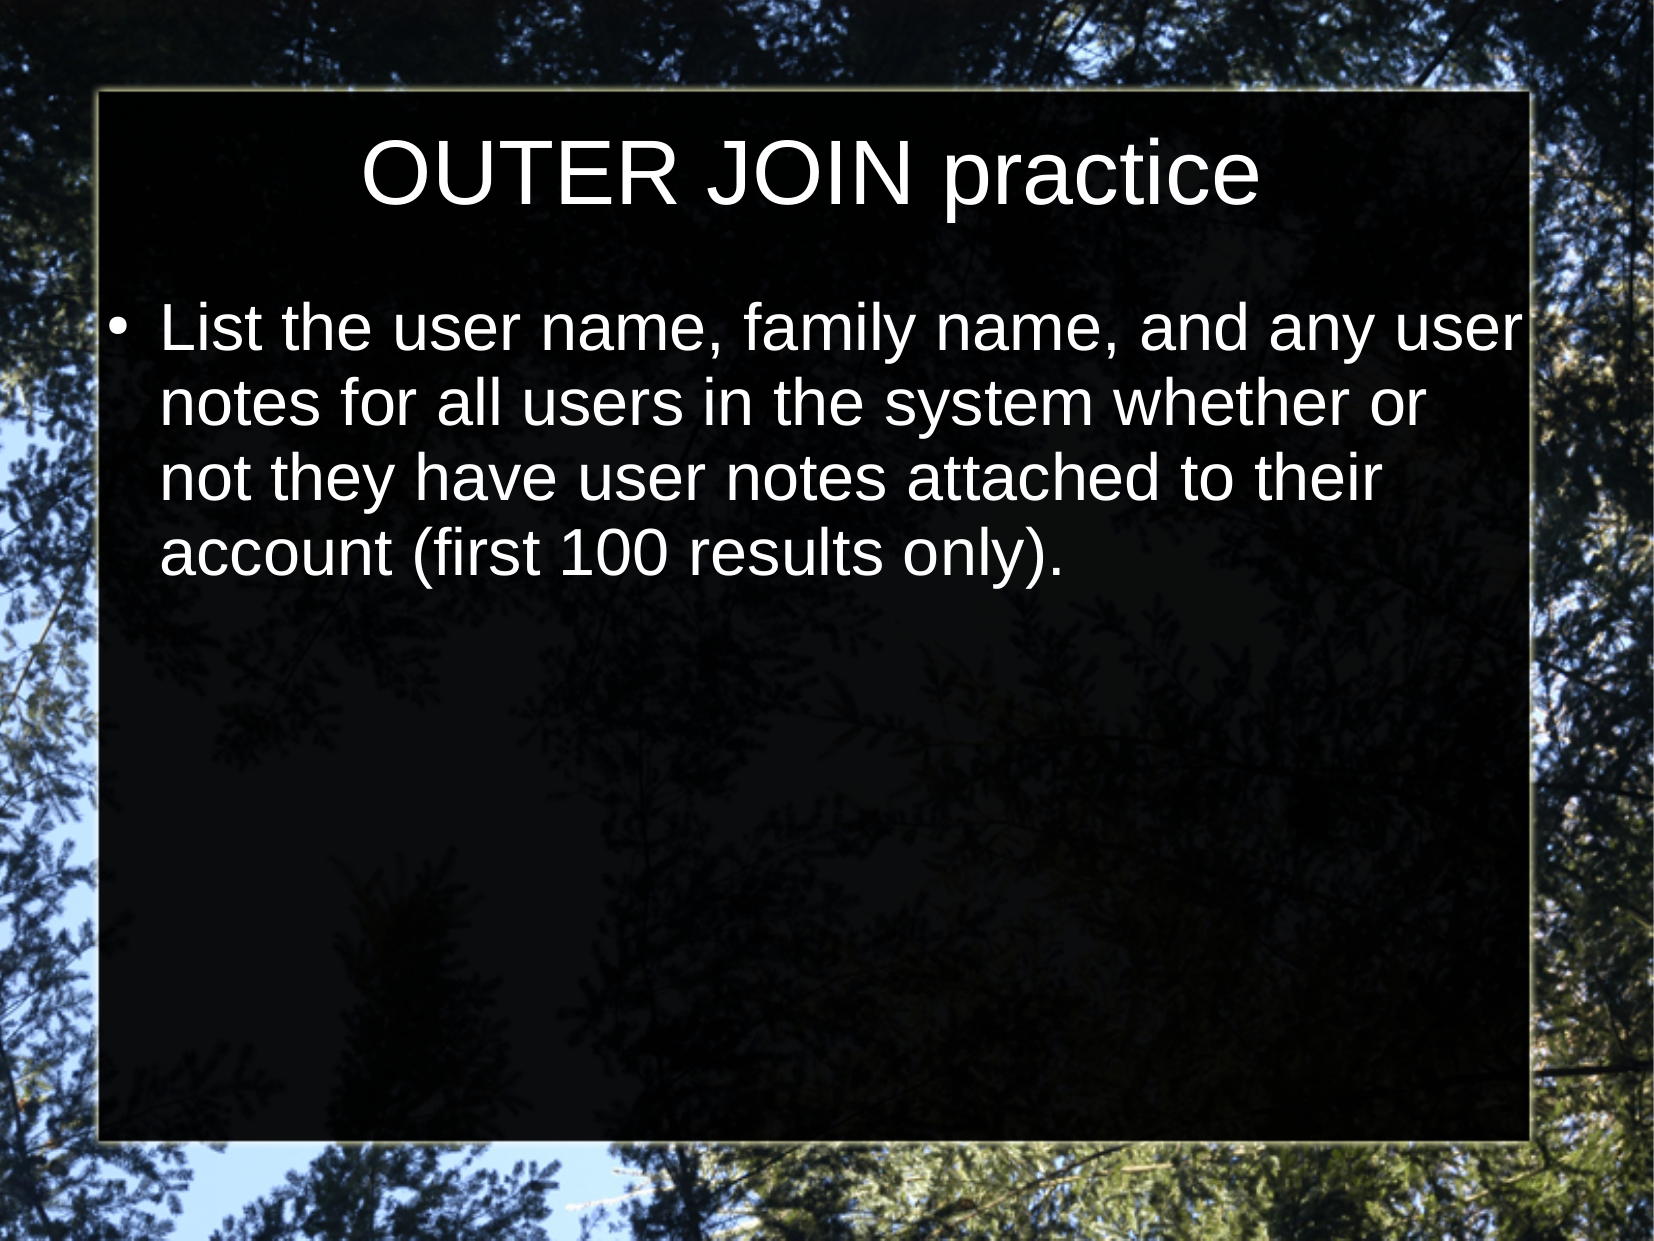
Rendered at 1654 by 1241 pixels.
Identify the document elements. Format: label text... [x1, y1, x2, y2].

picture [0, 0, 1654, 1241]
title OUTER JOIN practice [88, 95, 1536, 250]
list List the user name, family name, and any user notes for all users in the system whether or not they have user notes attached to their account (first 100 results only). [88, 290, 1536, 1094]
